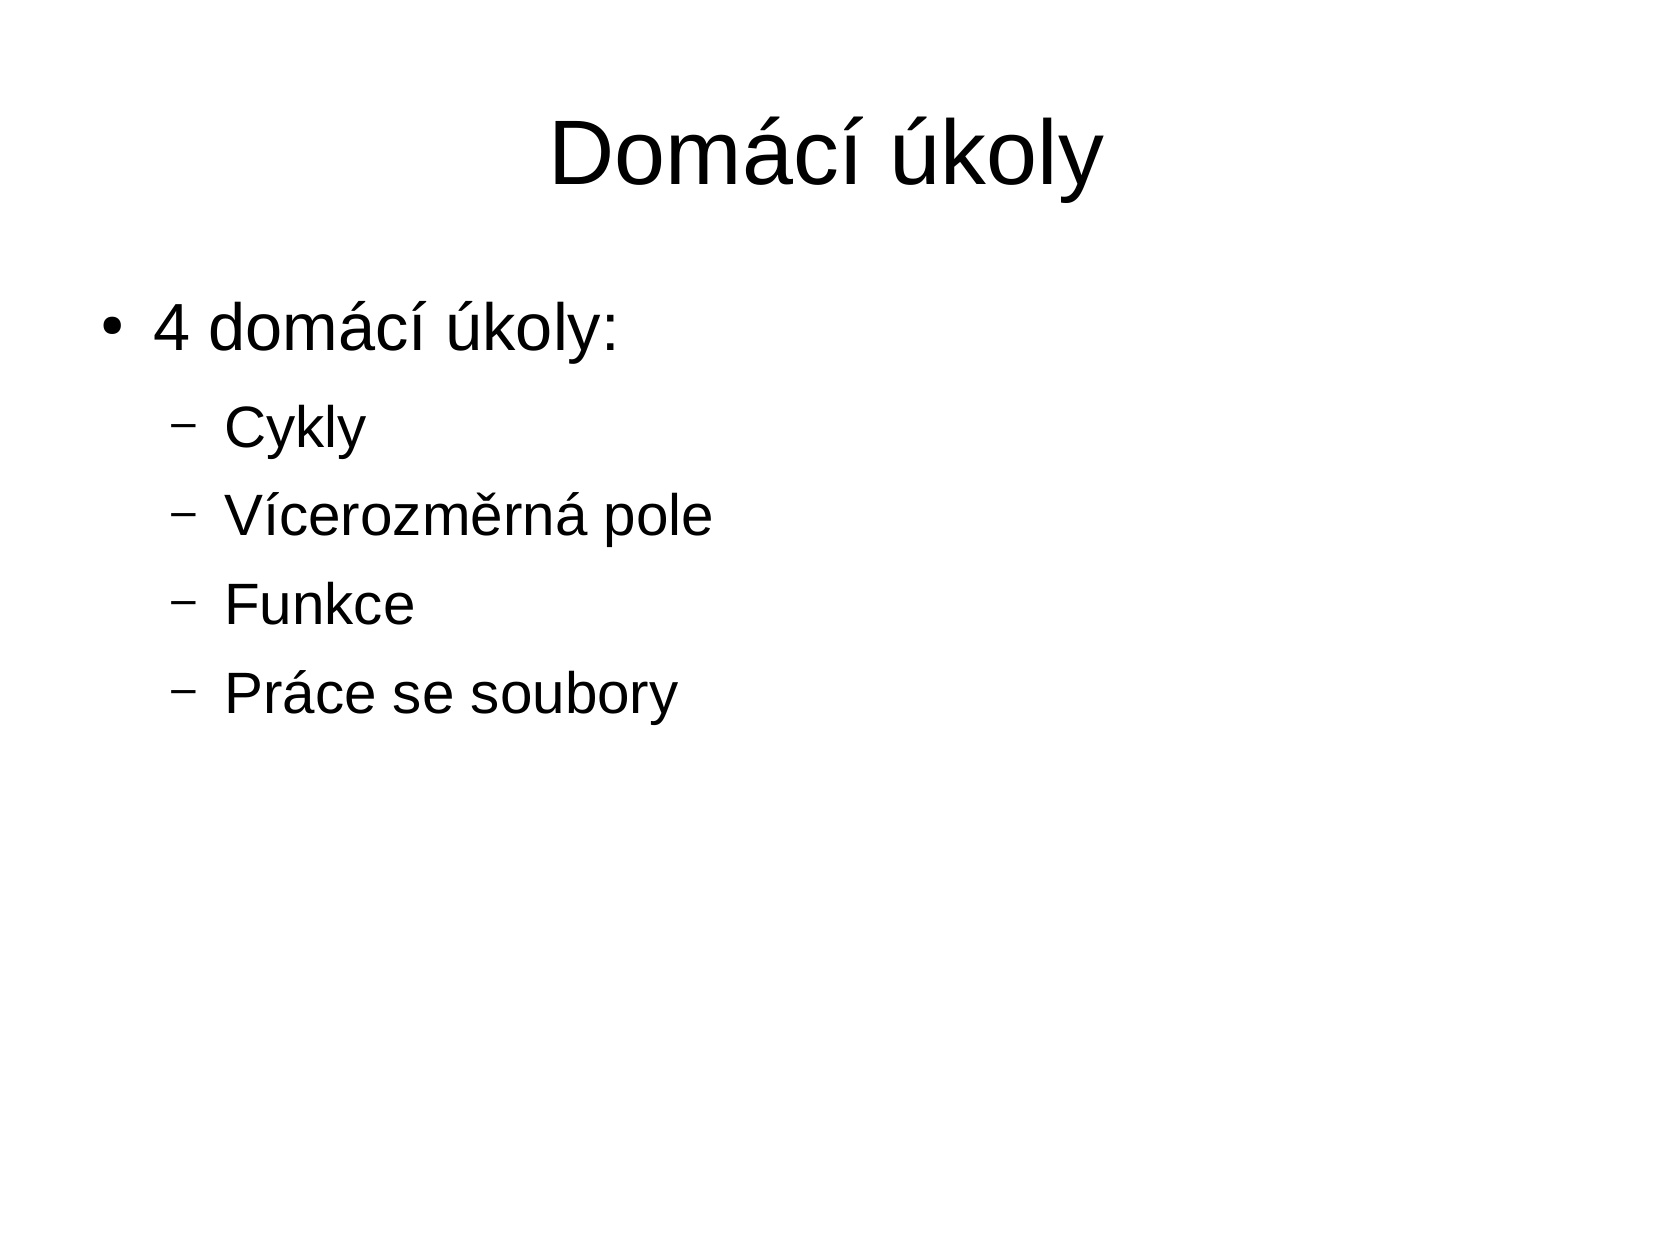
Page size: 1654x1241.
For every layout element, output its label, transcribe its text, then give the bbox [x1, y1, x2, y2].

list 4 domácí úkoly: Cykly Vícerozměrná pole Funkce Práce se soubory [82, 290, 1538, 1186]
title Domácí úkoly [82, 49, 1571, 257]
